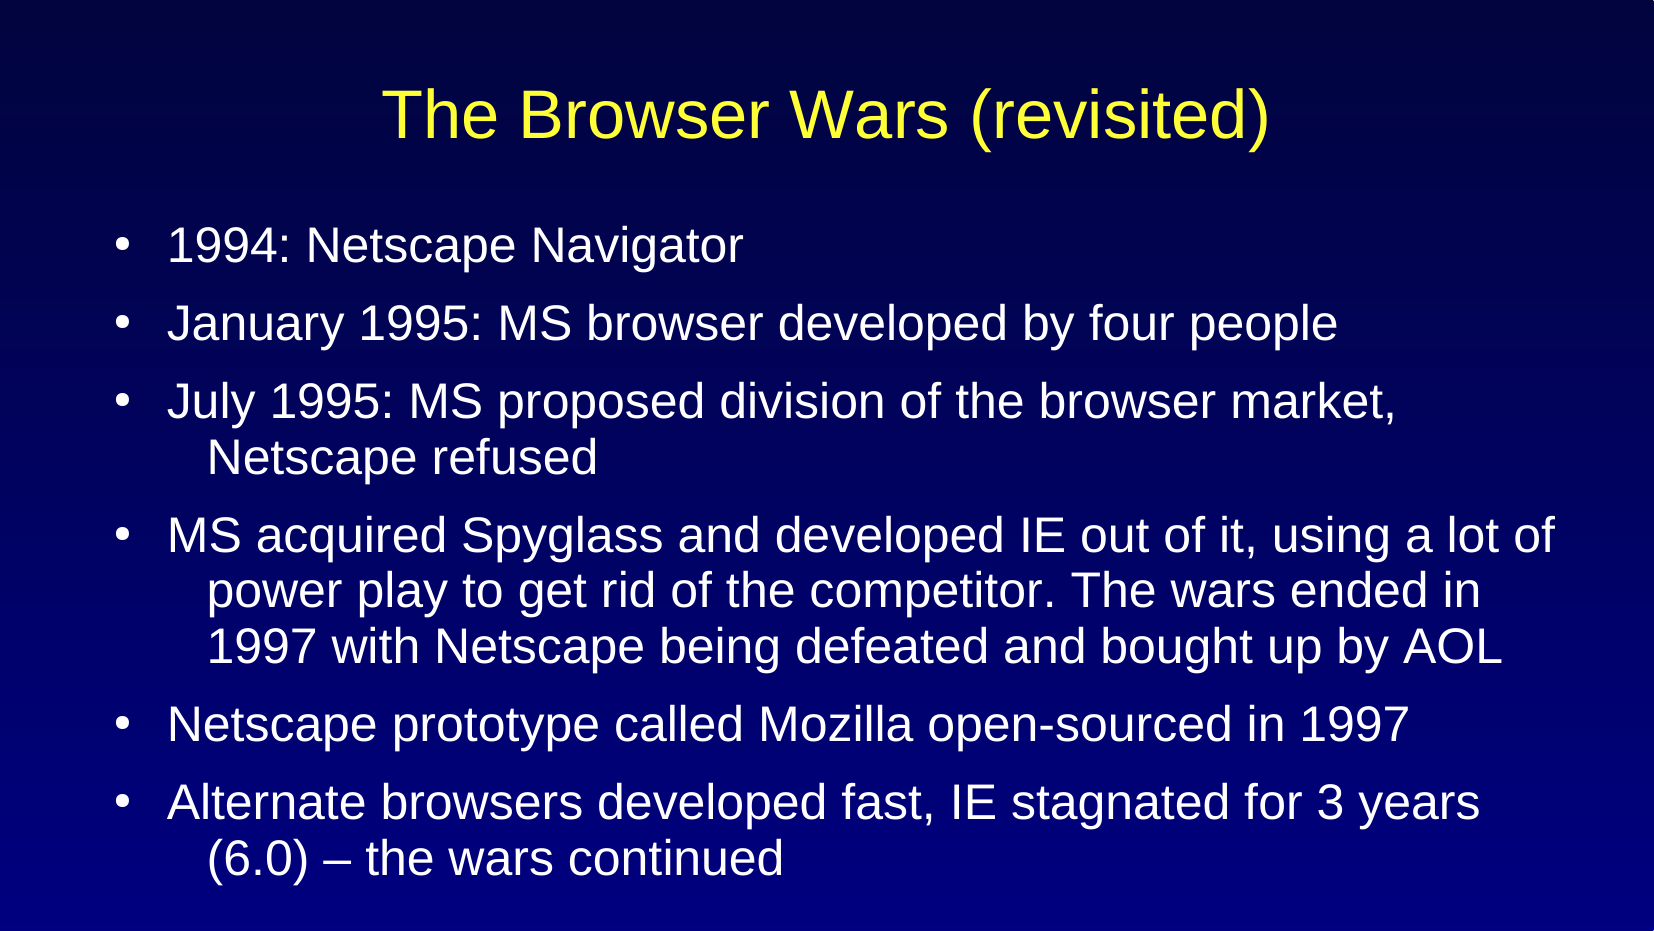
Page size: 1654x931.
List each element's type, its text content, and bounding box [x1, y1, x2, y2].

list 1994: Netscape Navigator January 1995: MS browser developed by four people July 1995: MS proposed division of the browser market, Netscape refused MS acquired Spyglass and developed IE out of it, using a lot of power play to get rid of the competitor. The wars ended in 1997 with Netscape being defeated and bought up by AOL Netscape prototype called Mozilla open-sourced in 1997 Alternate browsers developed fast, IE stagnated for 3 years (6.0) – the wars continued [82, 217, 1571, 886]
title The Browser Wars (revisited) [82, 37, 1571, 193]
